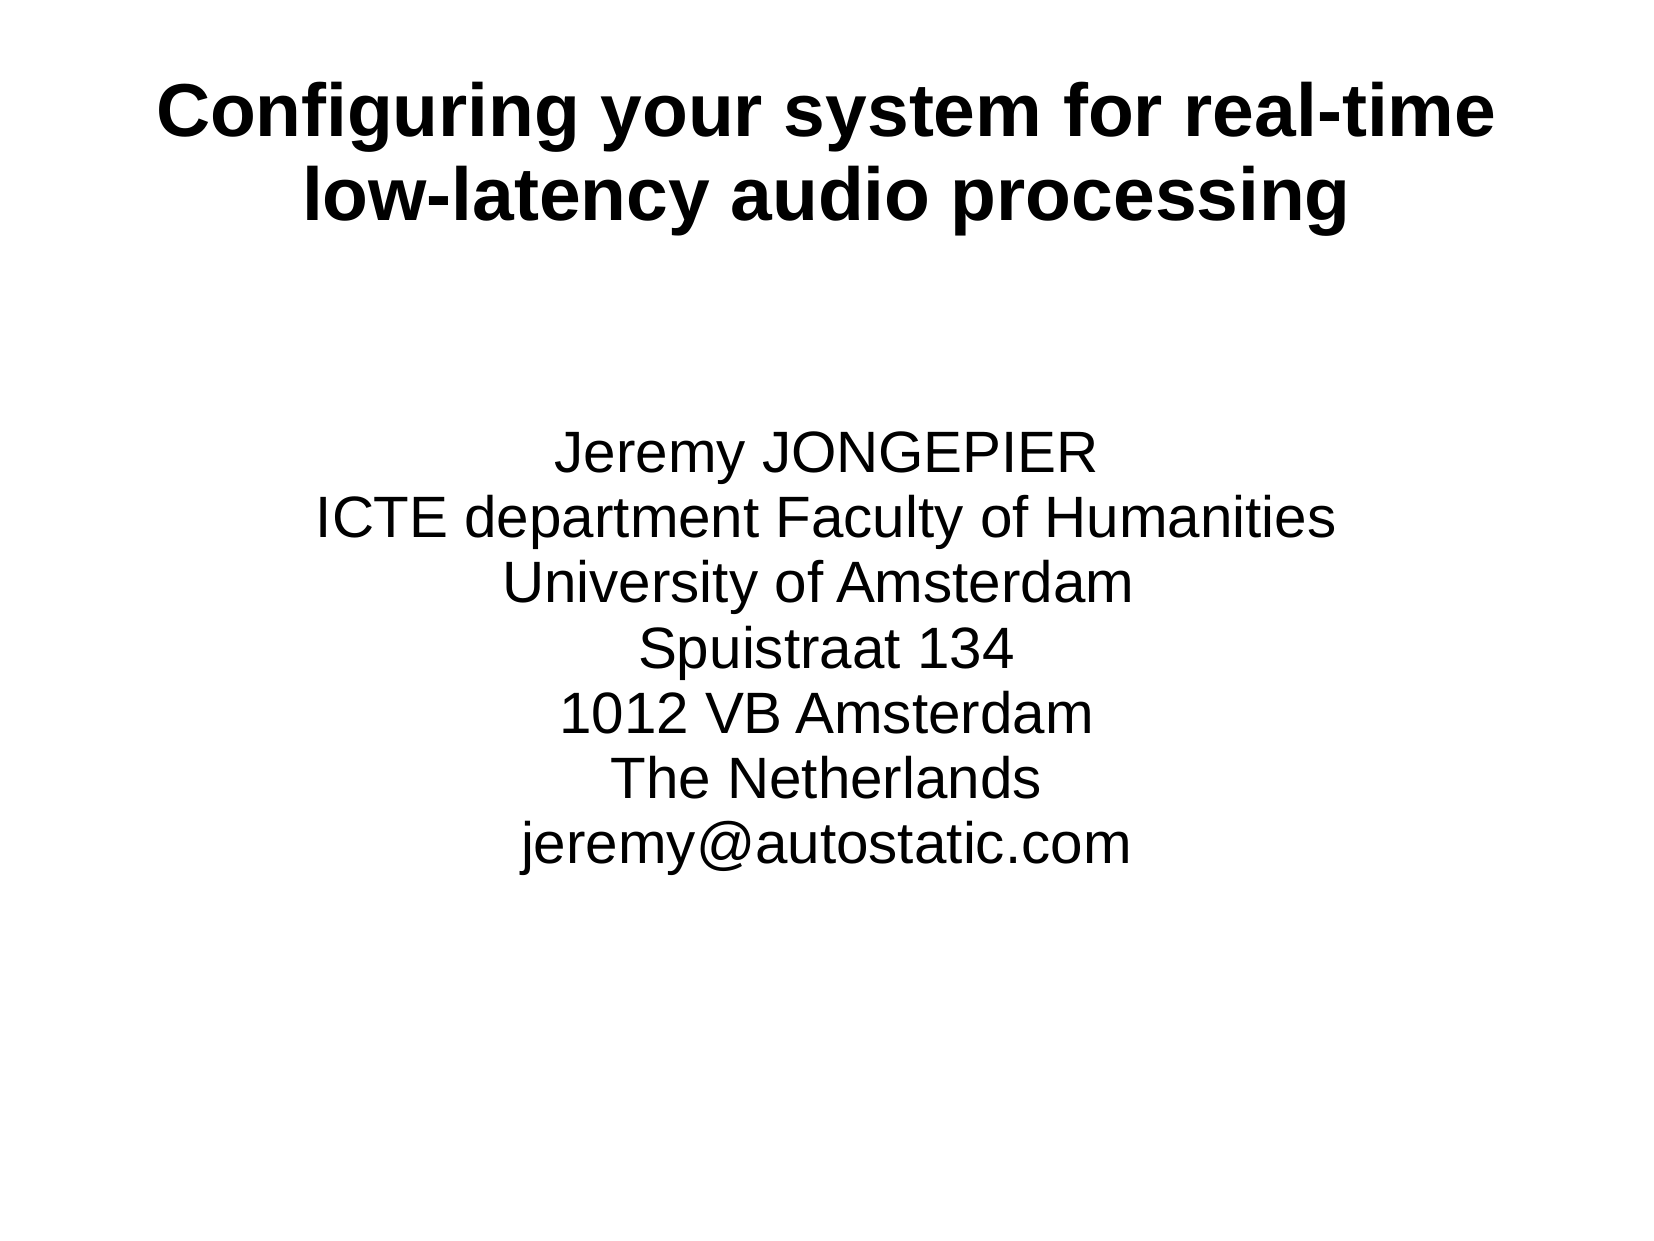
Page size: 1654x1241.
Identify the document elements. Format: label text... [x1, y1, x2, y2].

title Configuring your system for real-time low-latency audio processing [82, 56, 1571, 250]
list Jeremy JONGEPIER ICTE department Faculty of Humanities University of Amsterdam Spuistraat 134 1012 VB Amsterdam The Netherlands jeremy@autostatic.com [82, 290, 1571, 1109]
